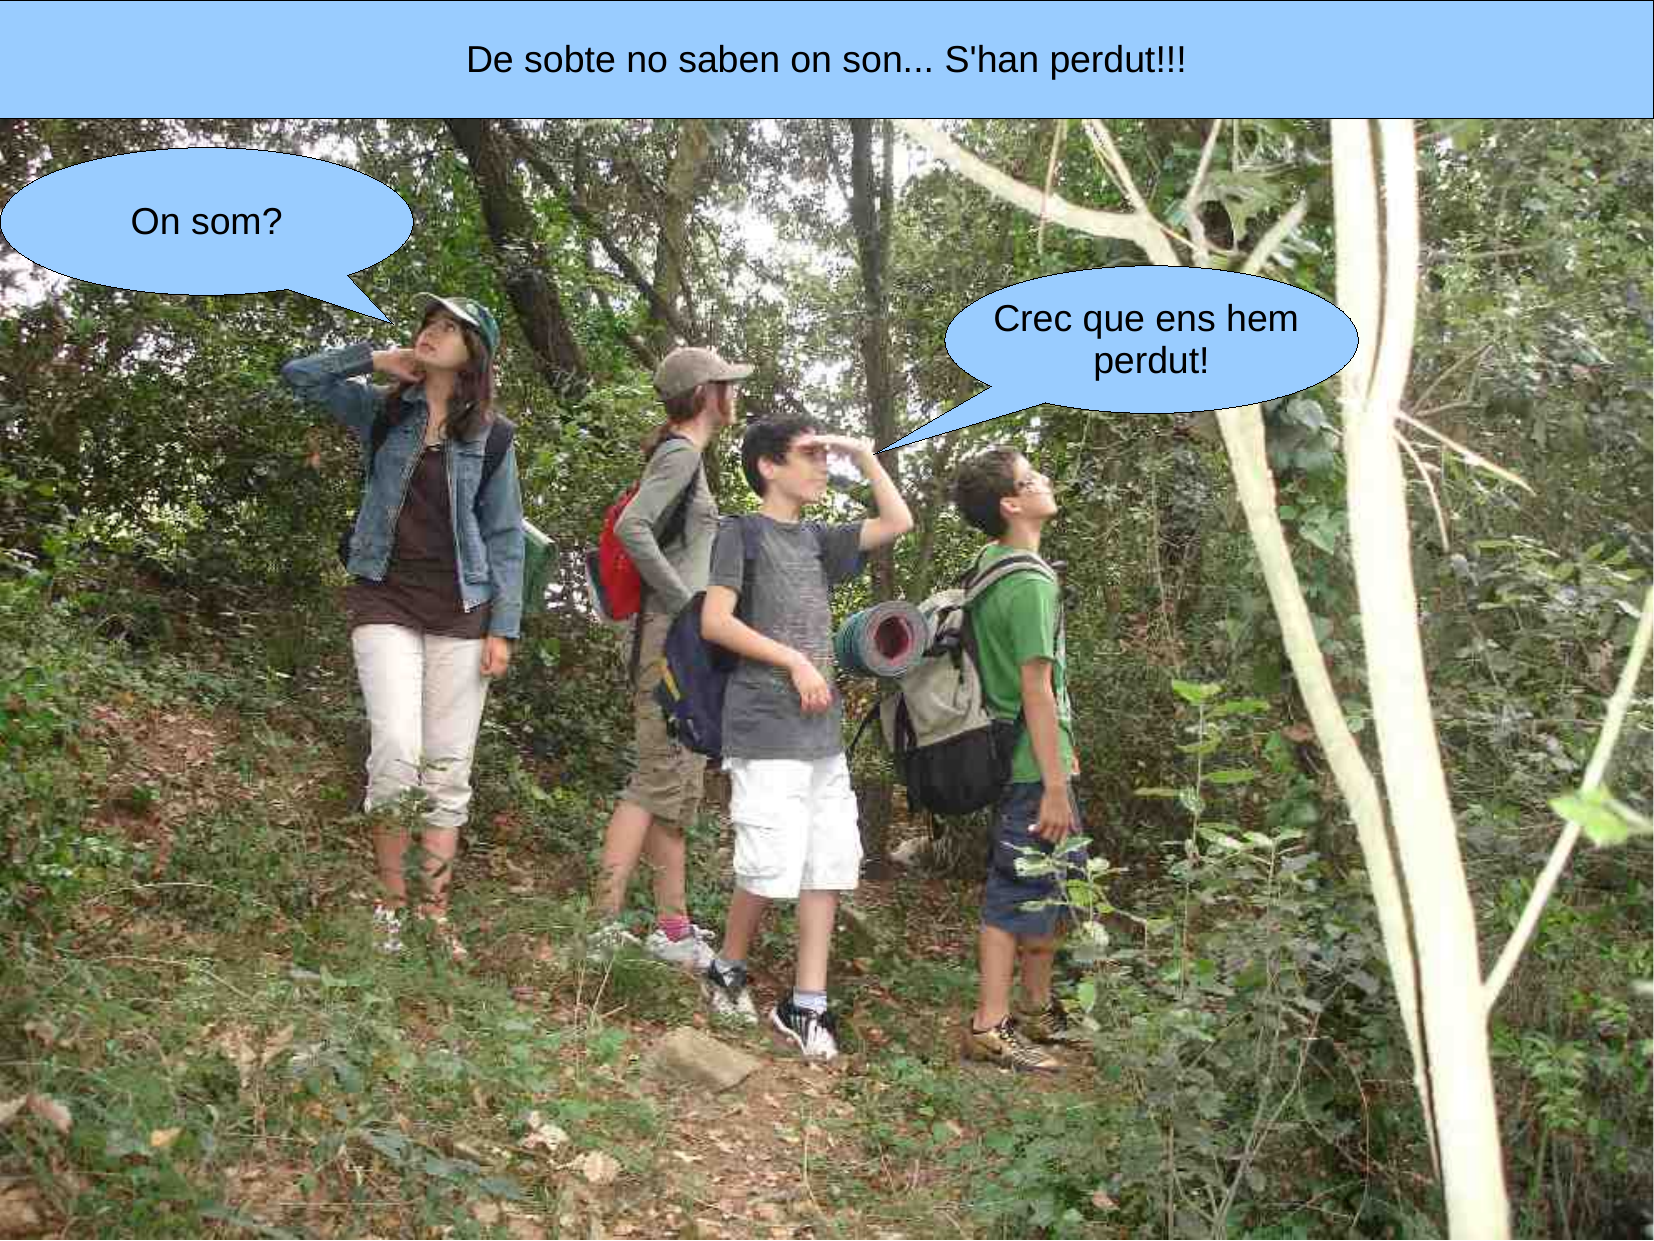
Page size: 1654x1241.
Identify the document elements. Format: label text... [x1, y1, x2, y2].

picture [0, 119, 1654, 1241]
text_box Crec que ens hem perdut! [873, 265, 1359, 455]
text_box De sobte no saben on son... S'han perdut!!! [0, 0, 1654, 119]
text_box On som? [0, 147, 414, 325]
